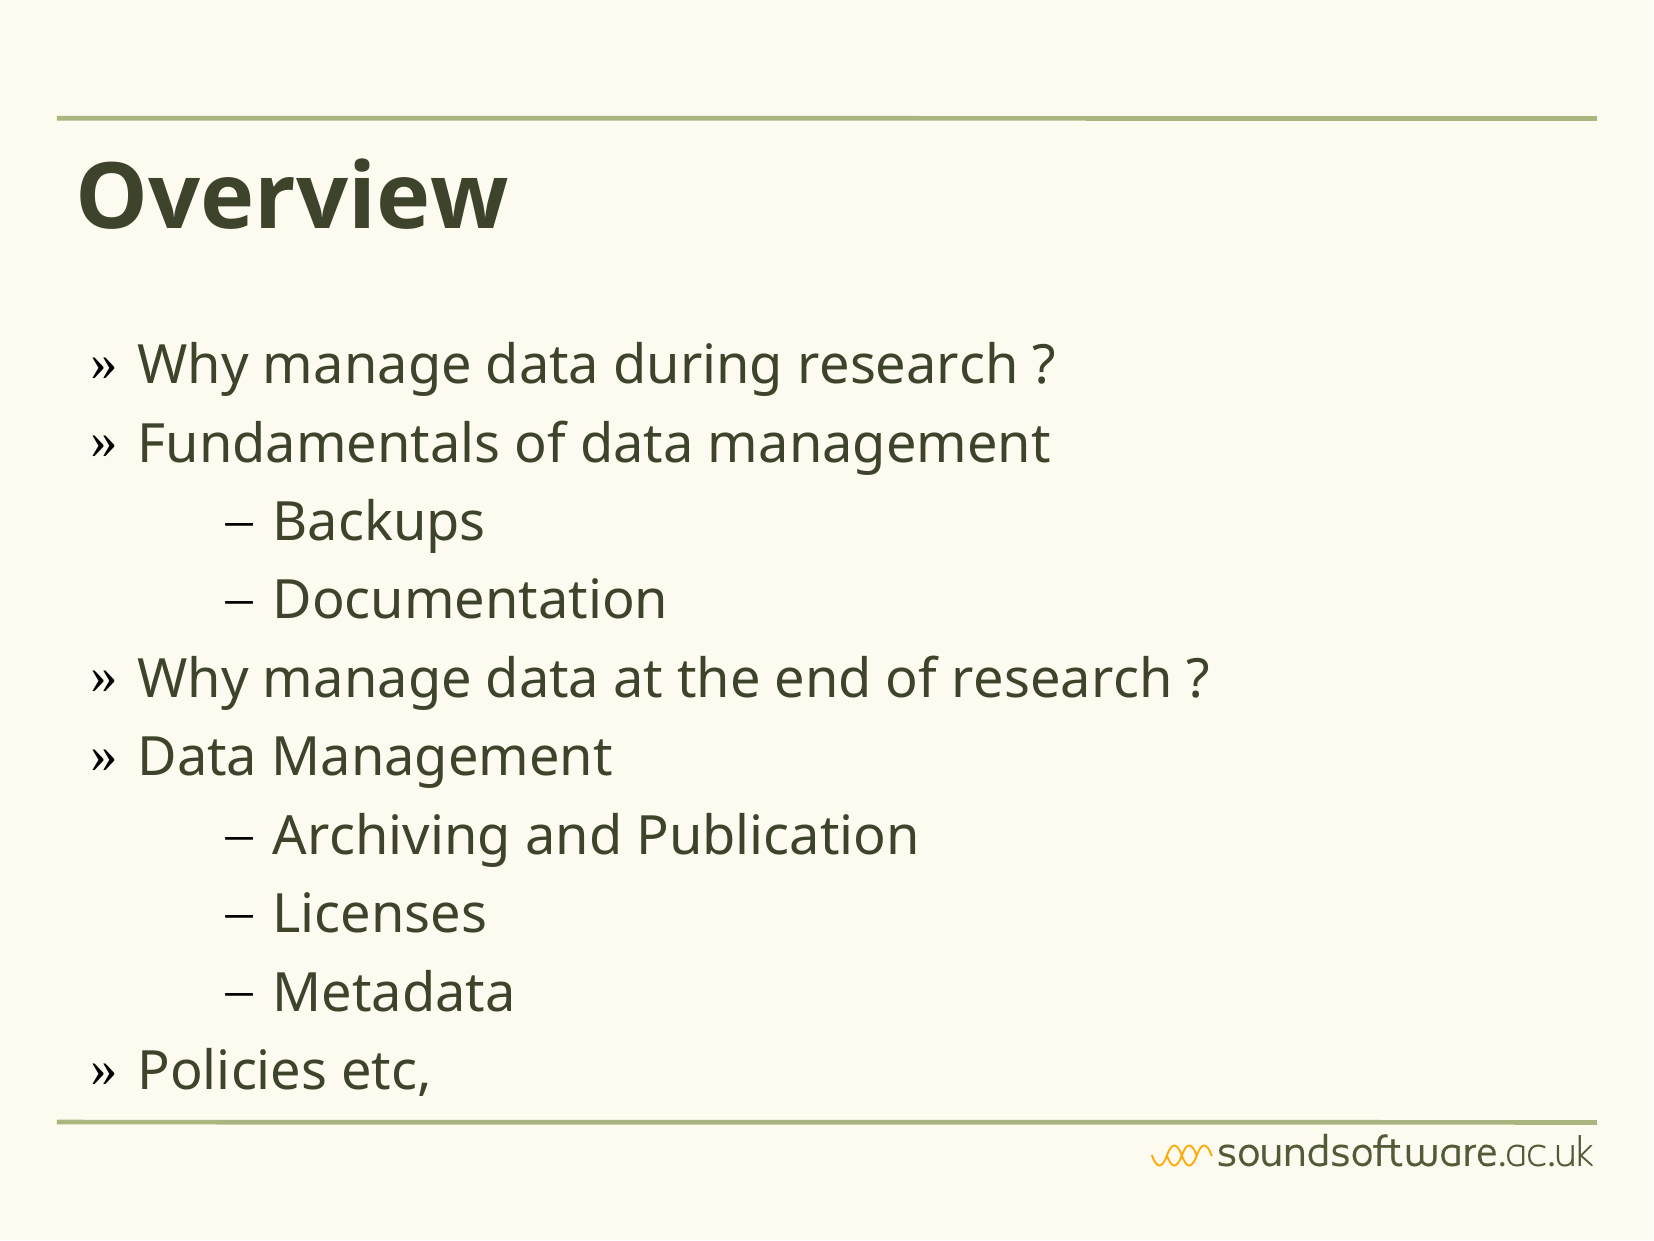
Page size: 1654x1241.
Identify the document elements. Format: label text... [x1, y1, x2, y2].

title Overview [59, 109, 1594, 274]
picture [1151, 1140, 1593, 1167]
list Why manage data during research ? Fundamentals of data management Backups Documentation Why manage data at the end of research ? Data Management Archiving and Publication Licenses Metadata Policies etc, [59, 321, 1594, 1140]
